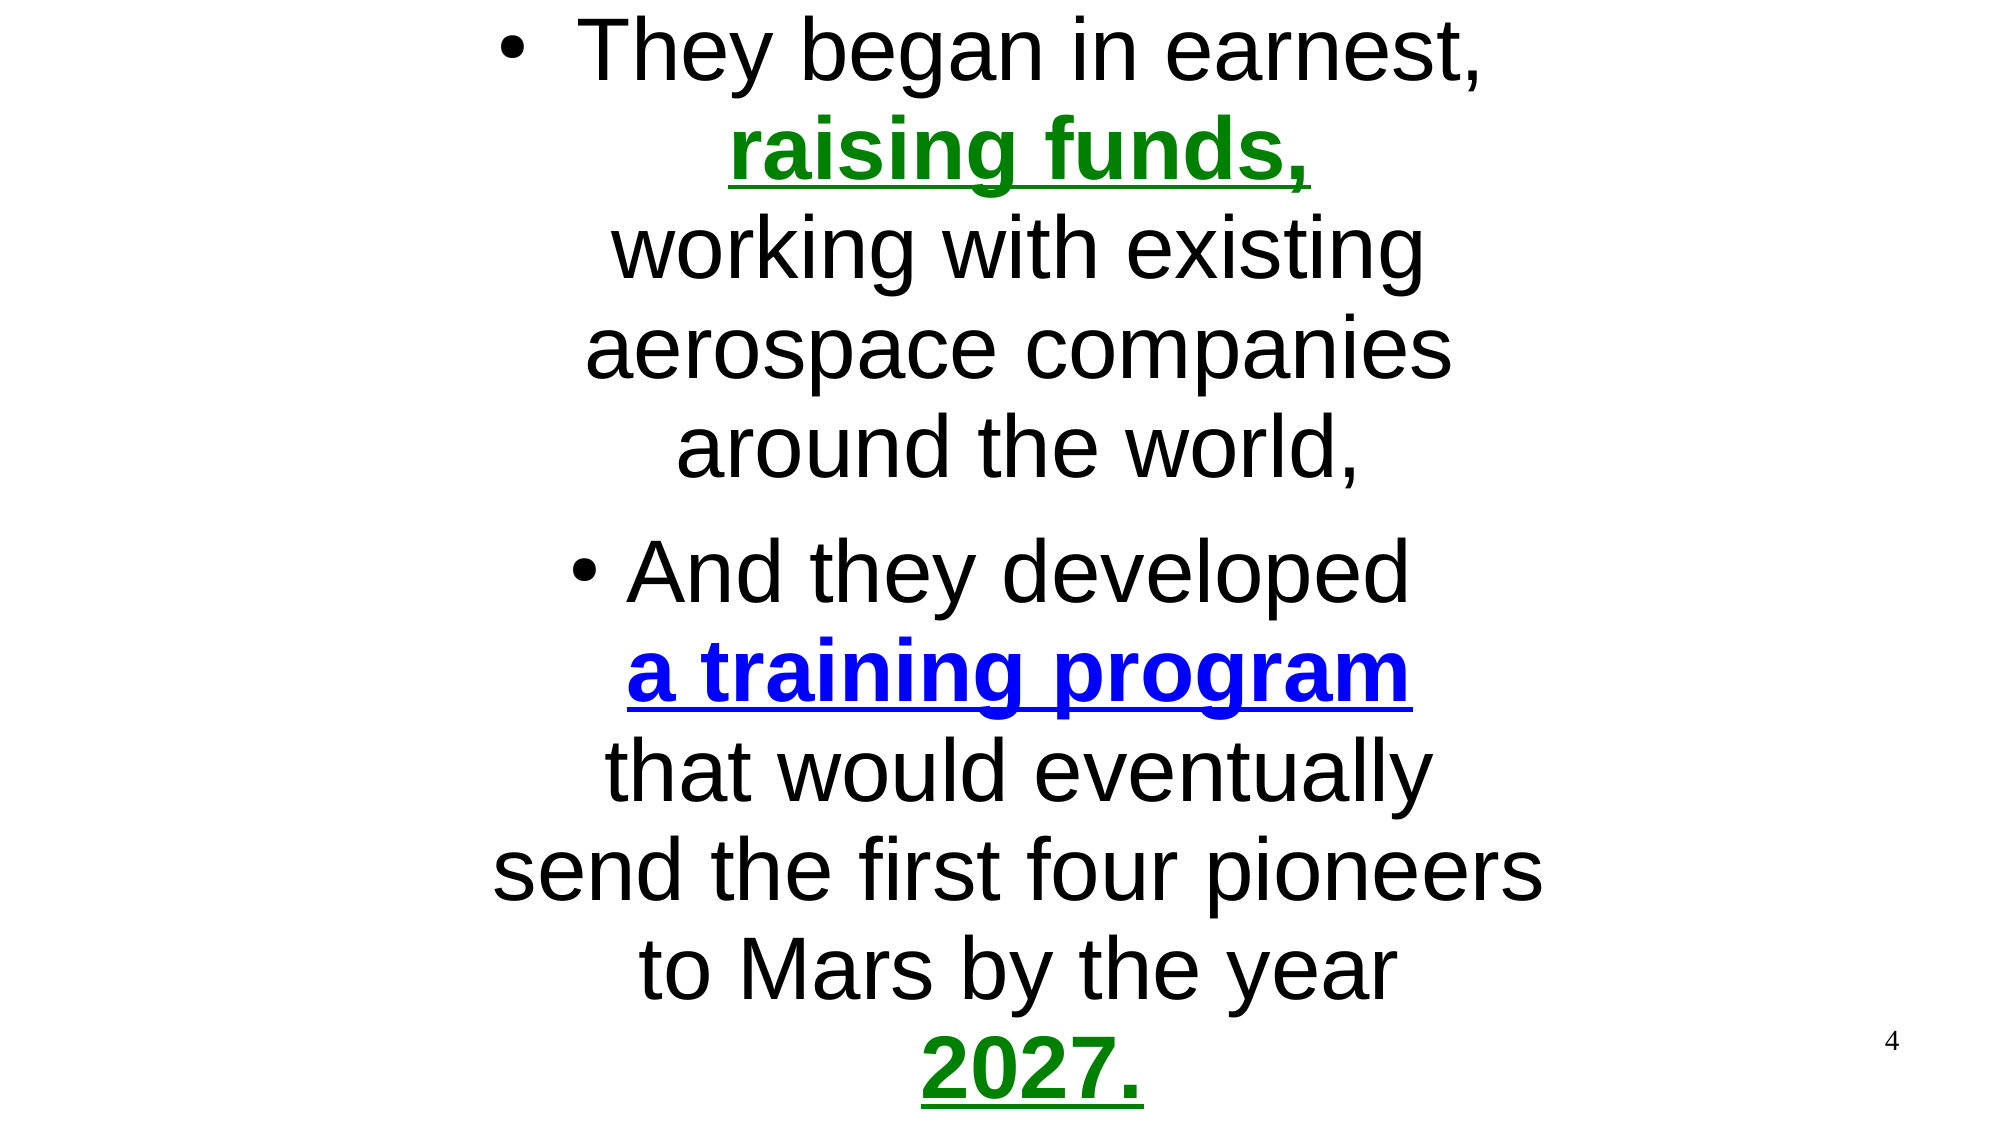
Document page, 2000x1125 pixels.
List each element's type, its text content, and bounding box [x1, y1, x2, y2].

list They began in earnest, raising funds, working with existing aerospace companies around the world, And they developed a training program that would eventually send the first four pioneers to Mars by the year 2027. [0, 0, 1996, 1123]
